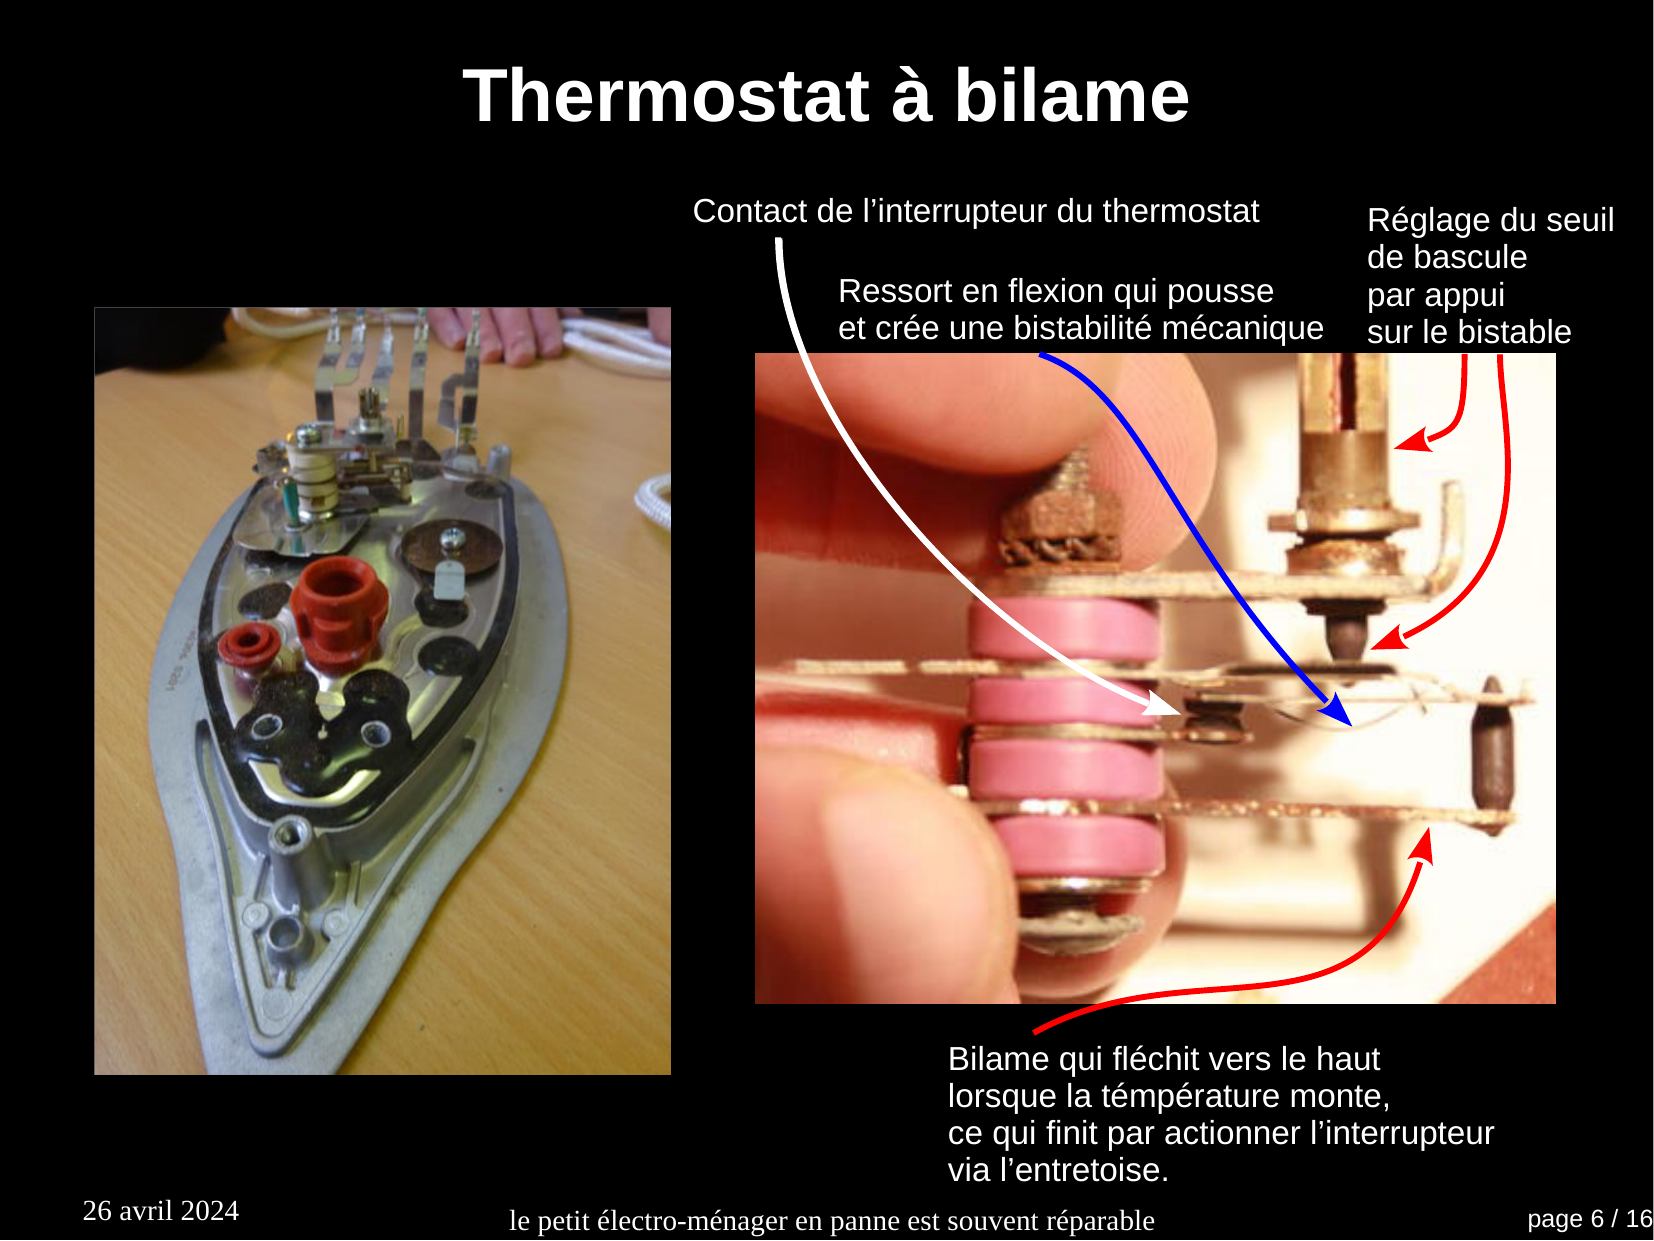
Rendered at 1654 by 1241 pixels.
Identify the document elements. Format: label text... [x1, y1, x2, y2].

text_box Contact de l’interrupteur du thermostat [677, 184, 1276, 239]
text_box Réglage du seuil de bascule par appui sur le bistable [1352, 194, 1631, 358]
title Thermostat à bilame [17, 6, 1636, 185]
picture [755, 353, 1556, 1004]
text_box Bilame qui fléchit vers le haut lorsque la témpérature monte, ce qui finit par actionner l’interrupteur via l’entretoise. [933, 1033, 1511, 1197]
text_box Ressort en flexion qui pousse et crée une bistabilité mécanique [823, 265, 1341, 354]
picture [94, 307, 671, 1075]
